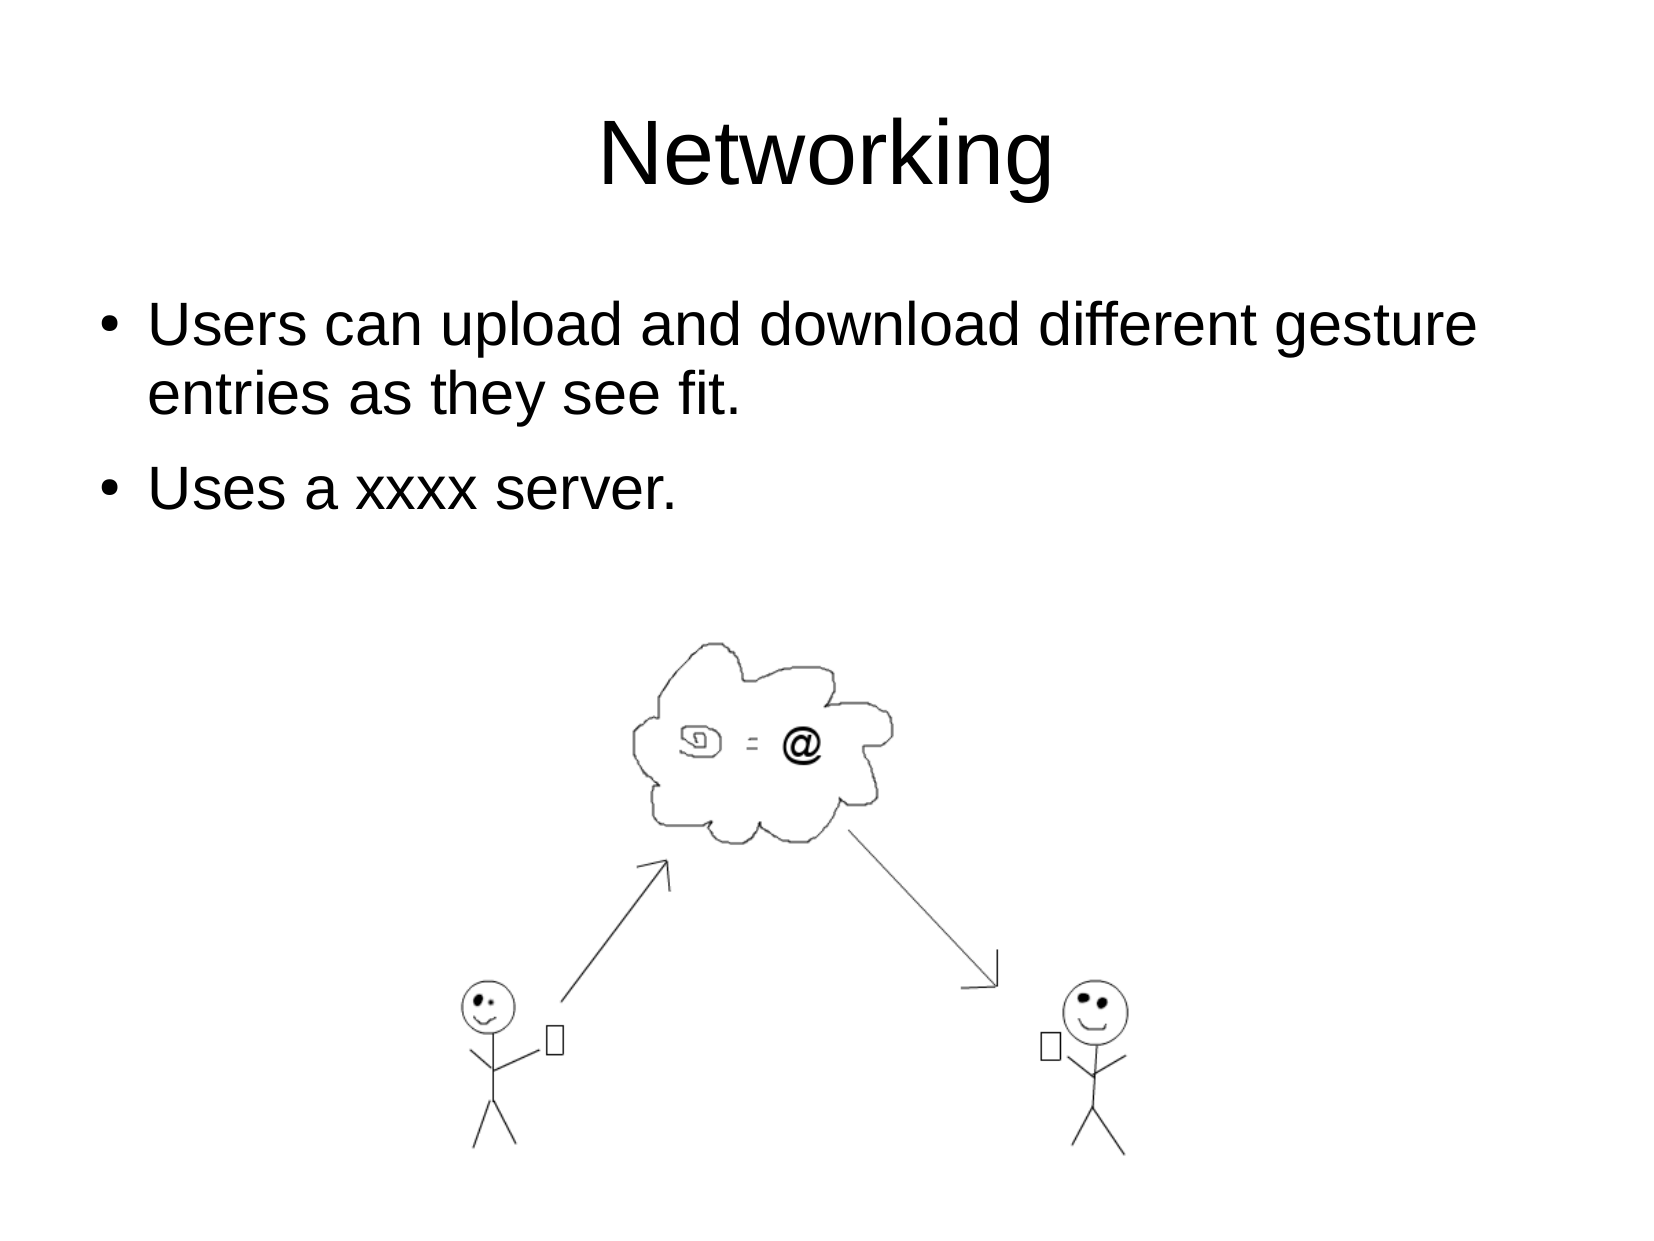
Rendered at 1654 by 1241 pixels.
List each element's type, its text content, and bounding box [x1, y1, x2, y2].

picture [435, 629, 1141, 1167]
title Networking [82, 49, 1571, 257]
list Users can upload and download different gesture entries as they see fit. Uses a xxxx server. [82, 290, 1571, 526]
